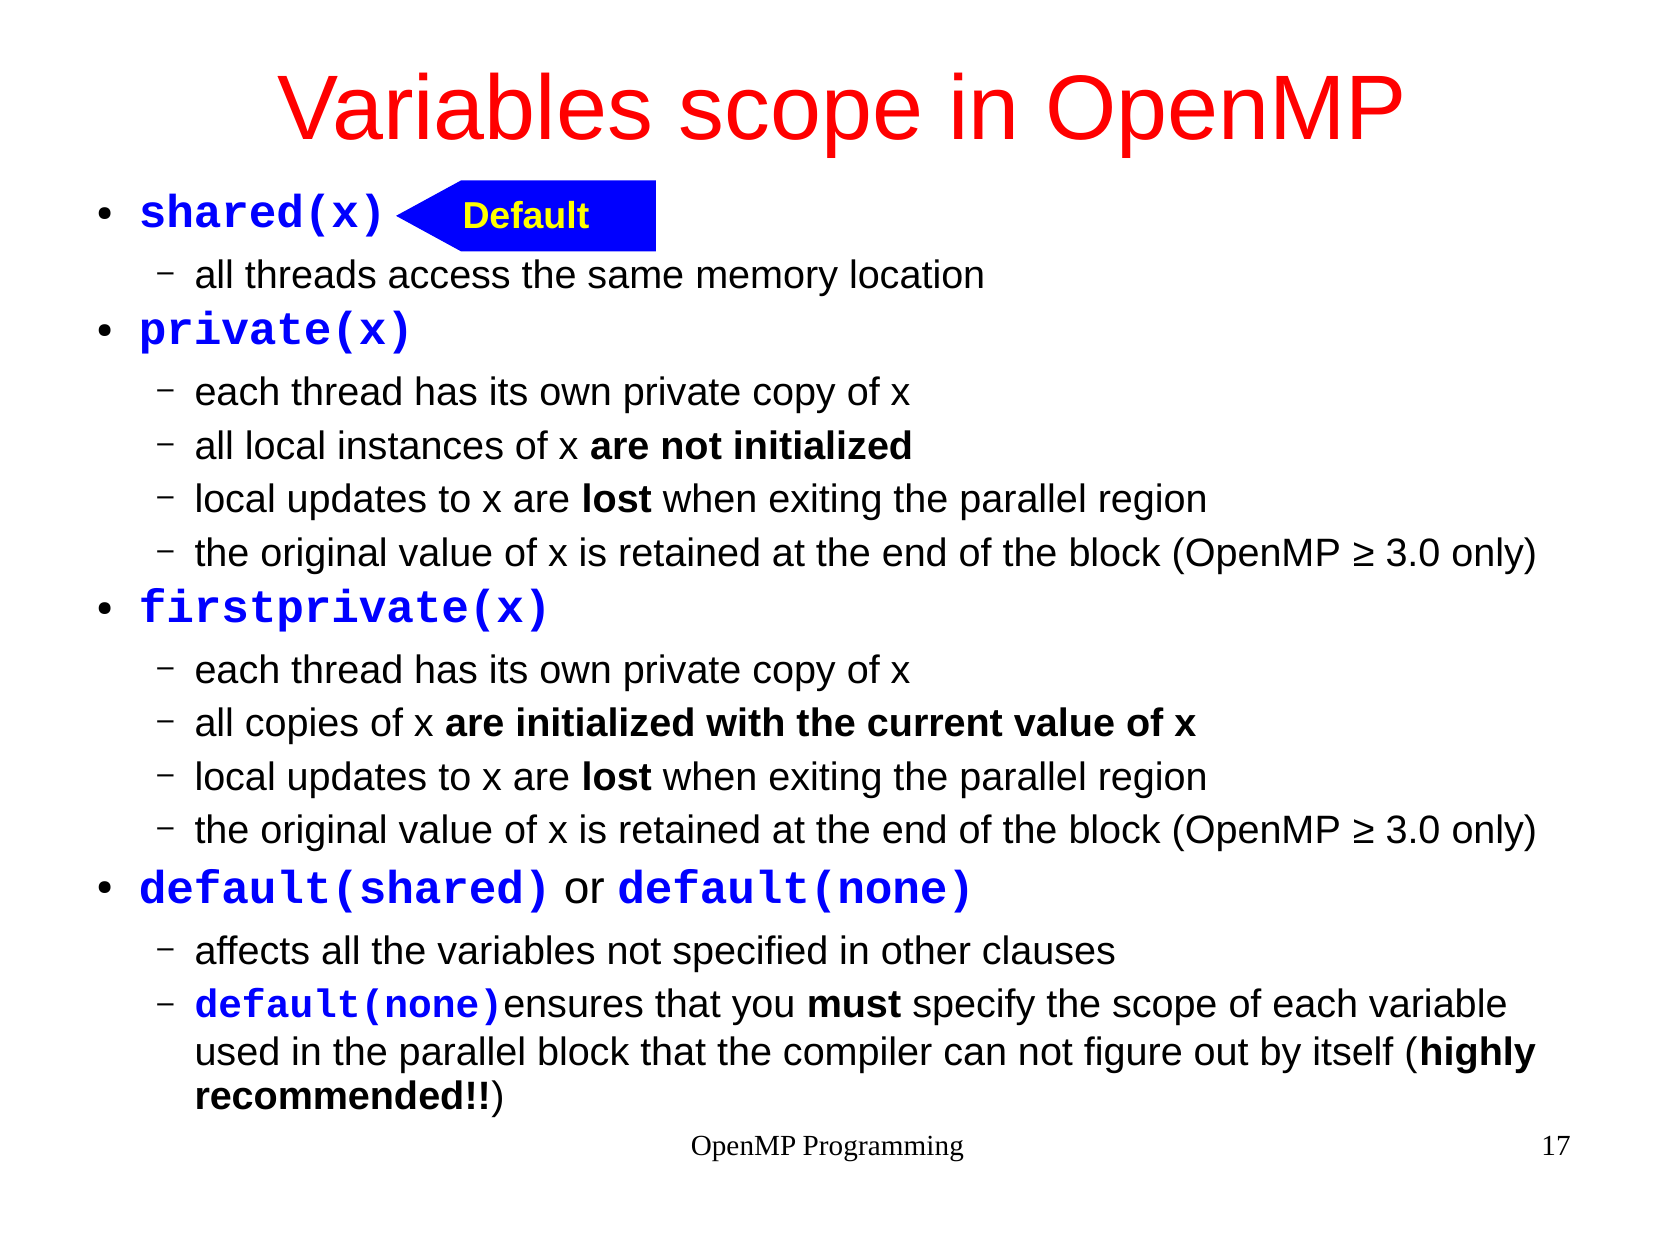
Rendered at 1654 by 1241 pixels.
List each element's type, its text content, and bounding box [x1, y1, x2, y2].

title Variables scope in OpenMP [82, 49, 1571, 166]
list shared(x) all threads access the same memory location private(x) each thread has its own private copy of x all local instances of x are not initialized local updates to x are lost when exiting the parallel region the original value of x is retained at the end of the block (OpenMP ≥ 3.0 only) firstprivate(x) each thread has its own private copy of x all copies of x are initialized with the current value of x local updates to x are lost when exiting the parallel region the original value of x is retained at the end of the block (OpenMP ≥ 3.0 only) default(shared) or default(none) affects all the variables not specified in other clauses default(none)ensures that you must specify the scope of each variable used in the parallel block that the compiler can not figure out by itself (highly recommended!!) [82, 188, 1571, 1134]
text_box Default [396, 180, 656, 252]
